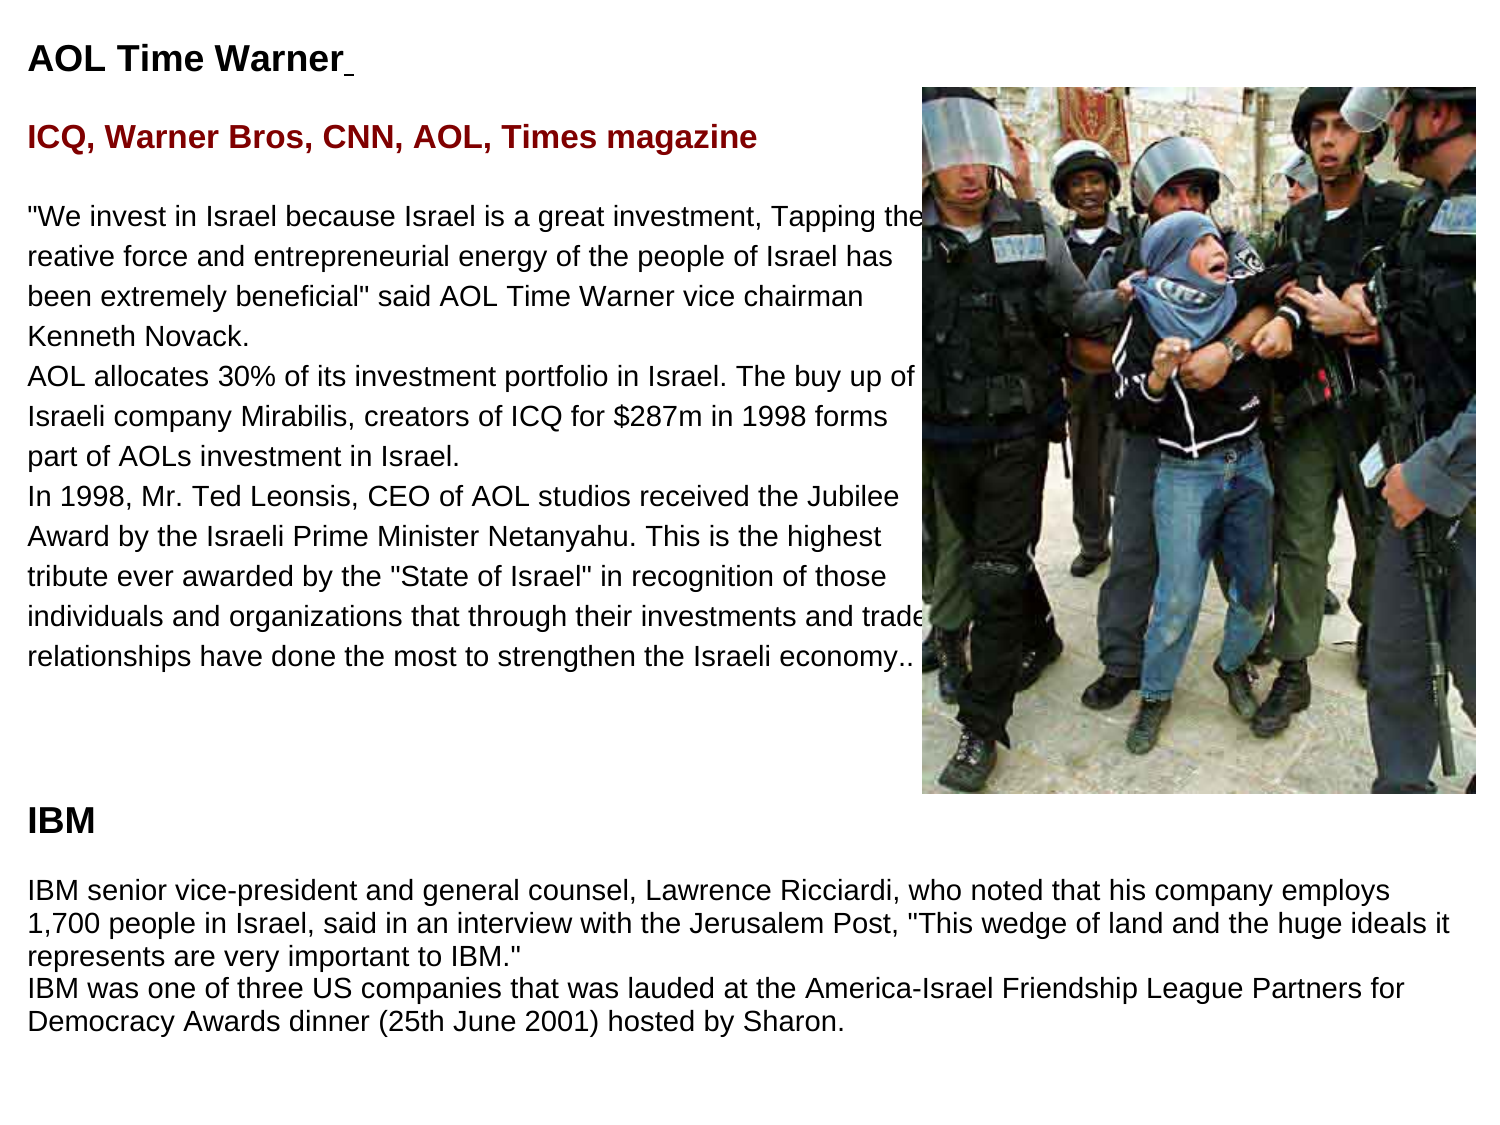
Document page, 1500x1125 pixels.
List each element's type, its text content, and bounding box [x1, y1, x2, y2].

picture [922, 87, 1476, 762]
text_box AOL Time Warner ICQ, Warner Bros, CNN, AOL, Times magazine "We invest in Israel because Israel is a great investment, Tapping the reative force and entrepreneurial energy of the people of Israel has been extremely beneficial" said AOL Time Warner vice chairman Kenneth Novack. AOL allocates 30% of its investment portfolio in Israel. The buy up of Israeli company Mirabilis, creators of ICQ for $287m in 1998 forms part of AOLs investment in Israel. In 1998, Mr. Ted Leonsis, CEO of AOL studios received the Jubilee Award by the Israeli Prime Minister Netanyahu. This is the highest tribute ever awarded by the "State of Israel" in recognition of those individuals and organizations that through their investments and trade relationships have done the most to strengthen the Israeli economy.. [12, 37, 950, 738]
text_box IBM IBM senior vice-president and general counsel, Lawrence Ricciardi, who noted that his company employs 1,700 people in Israel, said in an interview with the Jerusalem Post, "This wedge of land and the huge ideals it represents are very important to IBM." IBM was one of three US companies that was lauded at the America-Israel Friendship League Partners for Democracy Awards dinner (25th June 2001) hosted by Sharon. [12, 762, 1488, 1075]
